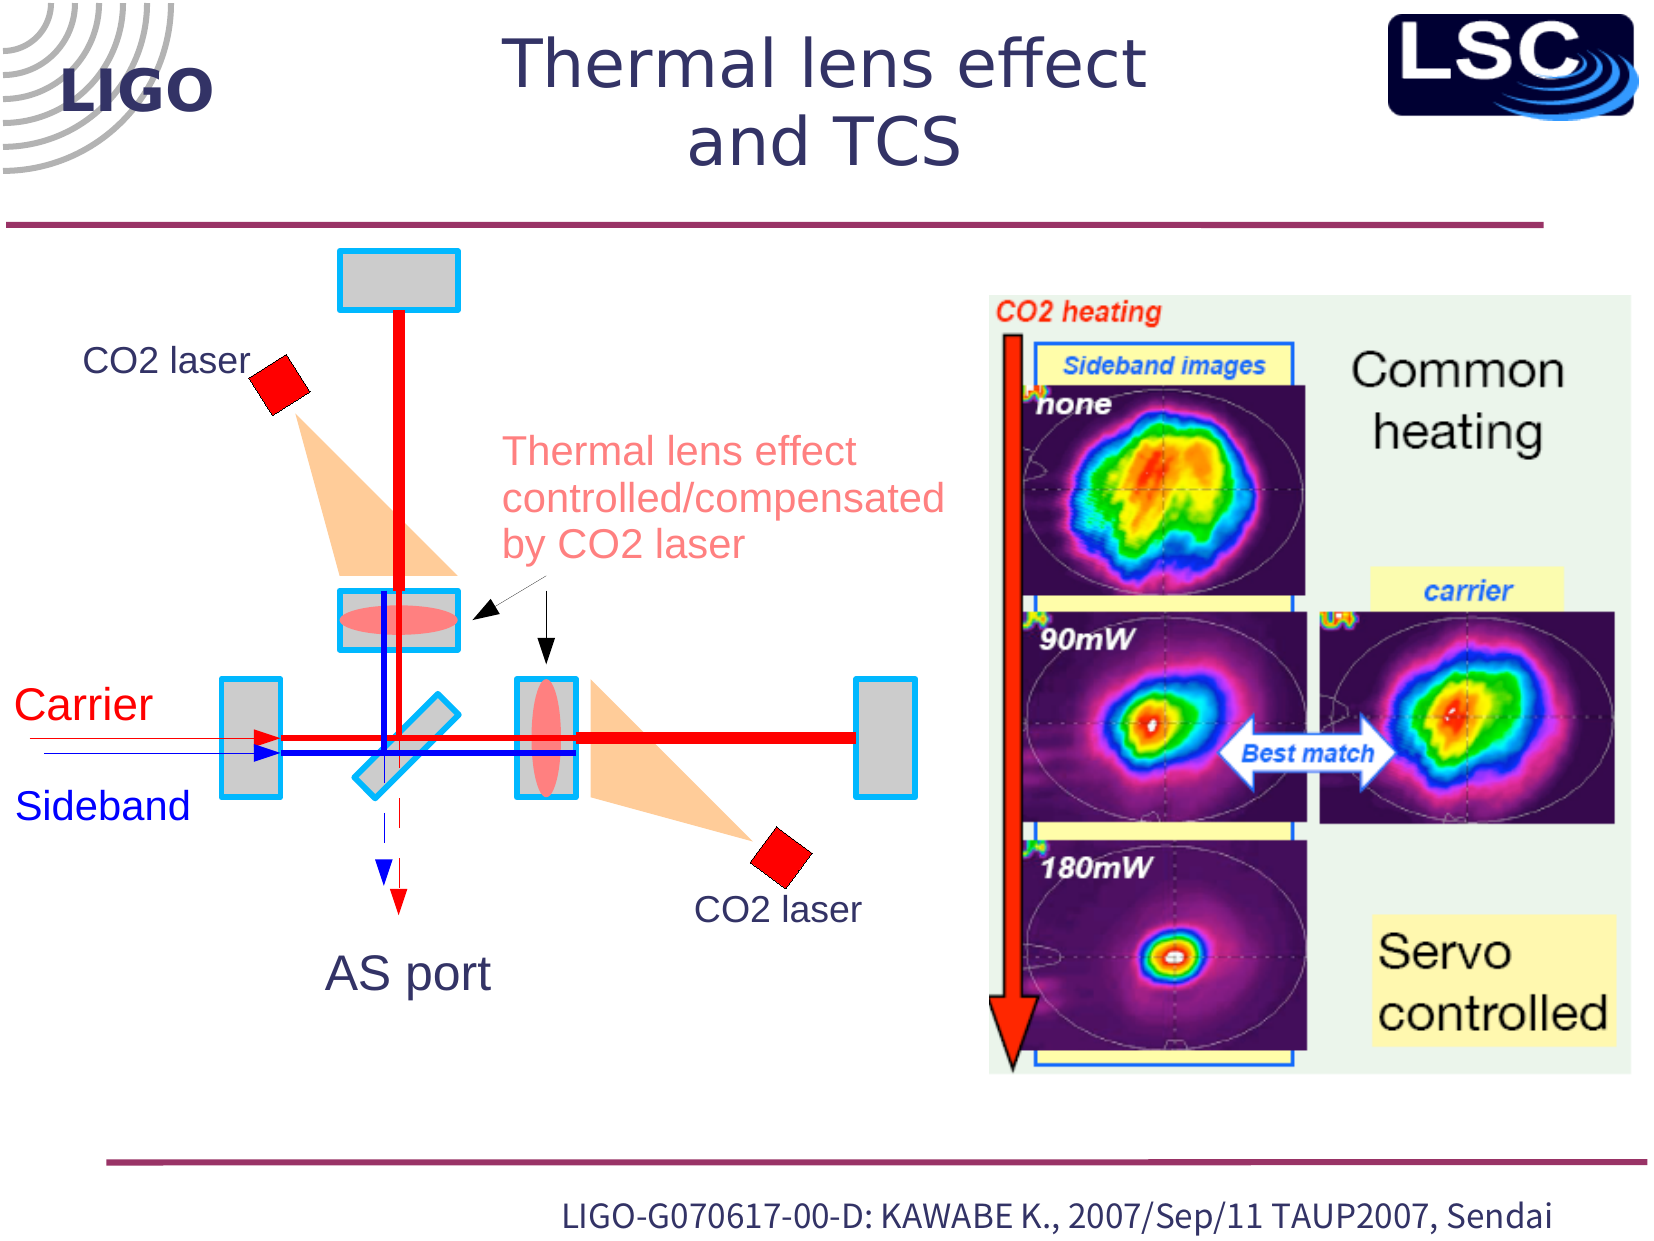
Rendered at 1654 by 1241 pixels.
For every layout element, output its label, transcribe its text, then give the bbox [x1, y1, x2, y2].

text_box [221, 739, 253, 753]
text_box [856, 679, 916, 798]
text_box [295, 413, 393, 576]
text_box [261, 739, 281, 752]
text_box [400, 741, 433, 750]
text_box [251, 354, 311, 416]
text_box AS port [324, 944, 492, 1001]
text_box Thermal lens effect controlled/compensated by CO2 laser [501, 428, 946, 568]
text_box [516, 741, 576, 750]
text_box [405, 523, 458, 576]
text_box [339, 590, 386, 650]
text_box Carrier [13, 679, 154, 731]
text_box [590, 744, 753, 842]
text_box [516, 679, 576, 735]
text_box [402, 693, 459, 735]
picture [989, 295, 1635, 1078]
text_box CO2 laser [82, 339, 251, 382]
text_box CO2 laser [693, 888, 863, 931]
text_box [750, 826, 813, 888]
text_box [387, 741, 399, 750]
text_box [339, 250, 458, 311]
text_box Sideband [14, 782, 192, 830]
text_box [516, 756, 576, 798]
text_box [354, 756, 418, 799]
text_box [387, 590, 396, 650]
text_box [221, 754, 281, 798]
picture [1463, 14, 1639, 121]
text_box [221, 679, 281, 738]
text_box [590, 679, 644, 732]
title Thermal lens effect and TCS [187, 0, 1463, 208]
text_box [402, 590, 458, 650]
